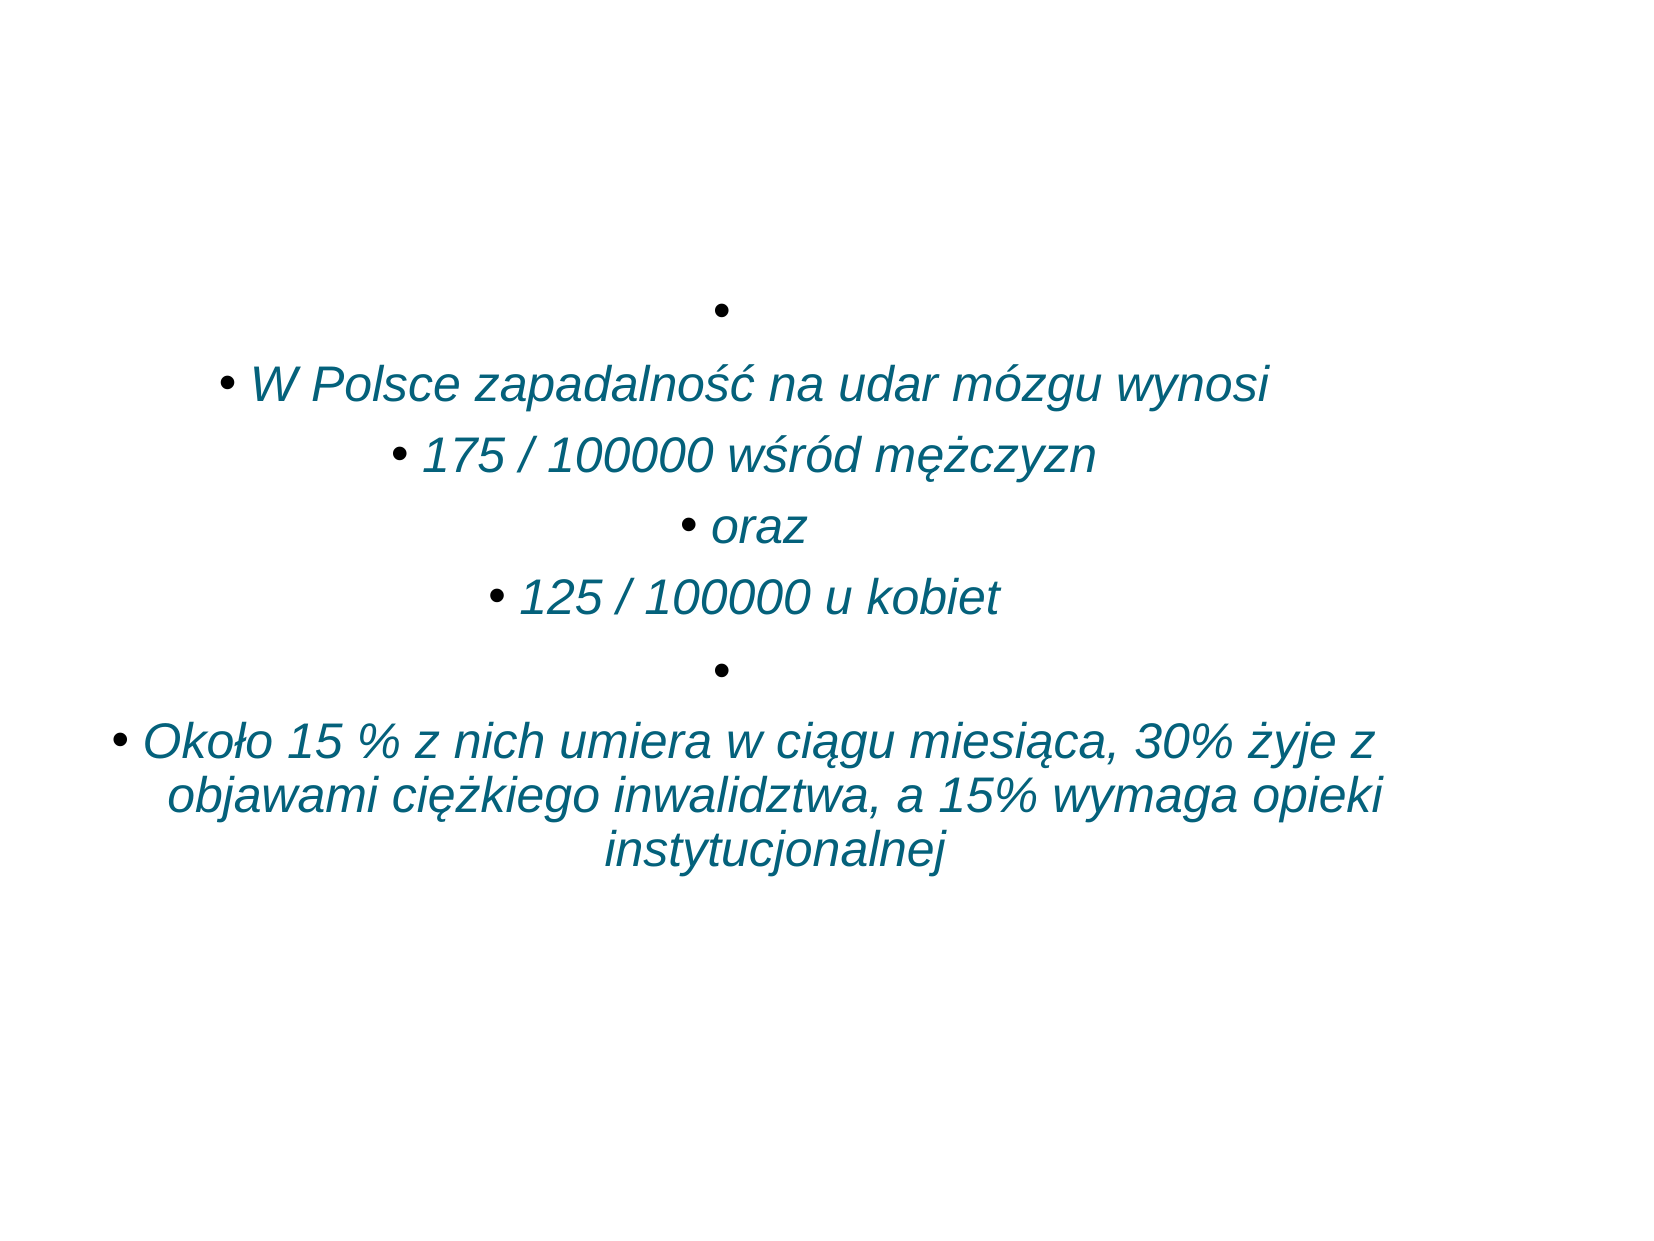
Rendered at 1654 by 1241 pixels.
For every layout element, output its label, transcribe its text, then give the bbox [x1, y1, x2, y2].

subtitle W Polsce zapadalność na udar mózgu wynosi 175 / 100000 wśród mężczyzn oraz 125 / 100000 u kobiet Około 15 % z nich umiera w ciągu miesiąca, 30% żyje z objawami ciężkiego inwalidztwa, a 15% wymaga opieki instytucjonalnej [0, 49, 1489, 1109]
